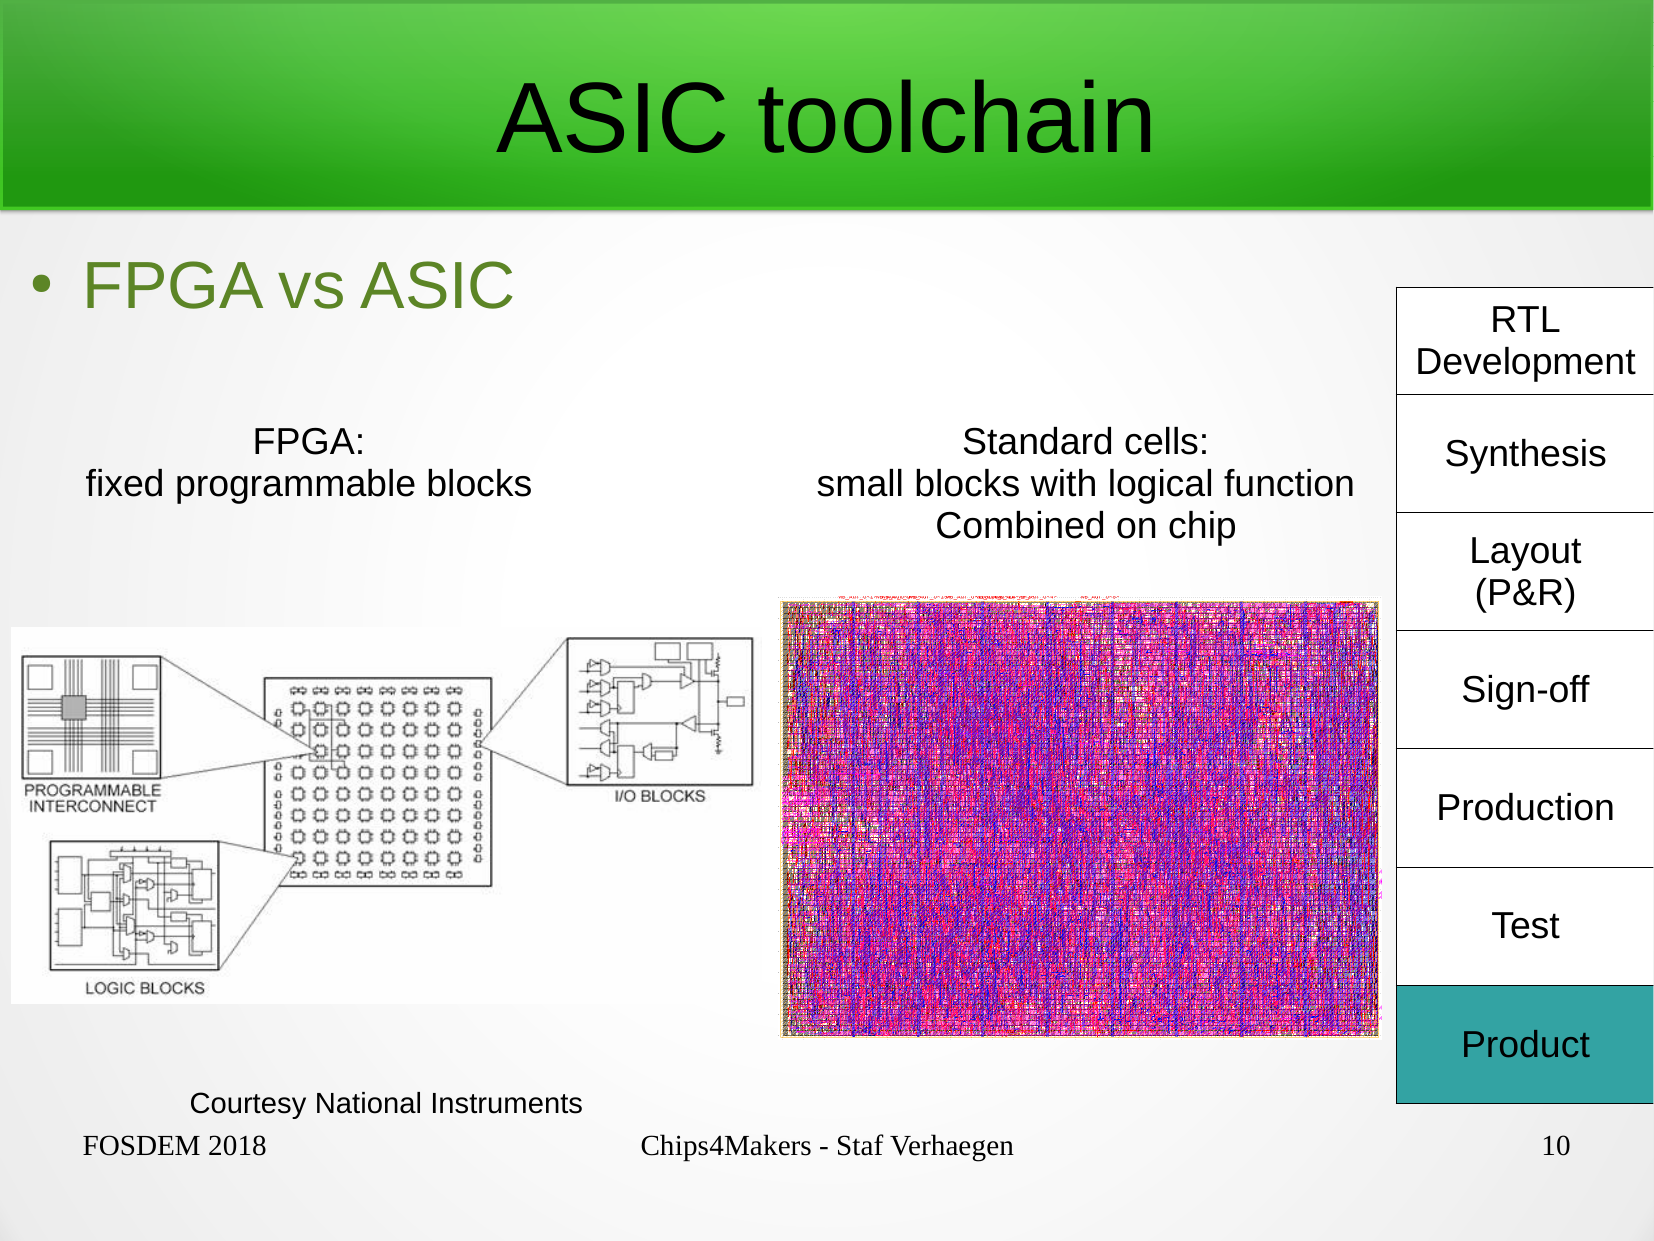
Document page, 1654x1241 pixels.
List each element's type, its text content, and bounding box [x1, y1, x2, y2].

picture [11, 627, 762, 1004]
table_cell Synthesis [1397, 395, 1654, 512]
table_cell Sign-off [1397, 631, 1654, 748]
table_cell Test [1397, 868, 1654, 985]
table_cell Product [1397, 986, 1654, 1103]
text_box Standard cells: small blocks with logical function Combined on chip [801, 413, 1371, 555]
text_box FPGA: fixed programmable blocks [70, 413, 548, 513]
title ASIC toolchain [82, 47, 1571, 189]
list FPGA vs ASIC [11, 248, 1300, 1087]
table_cell Production [1397, 749, 1654, 867]
table_header RTL Development [1397, 288, 1654, 394]
picture [778, 596, 1382, 1040]
table_cell Layout (P&R) [1397, 513, 1654, 630]
